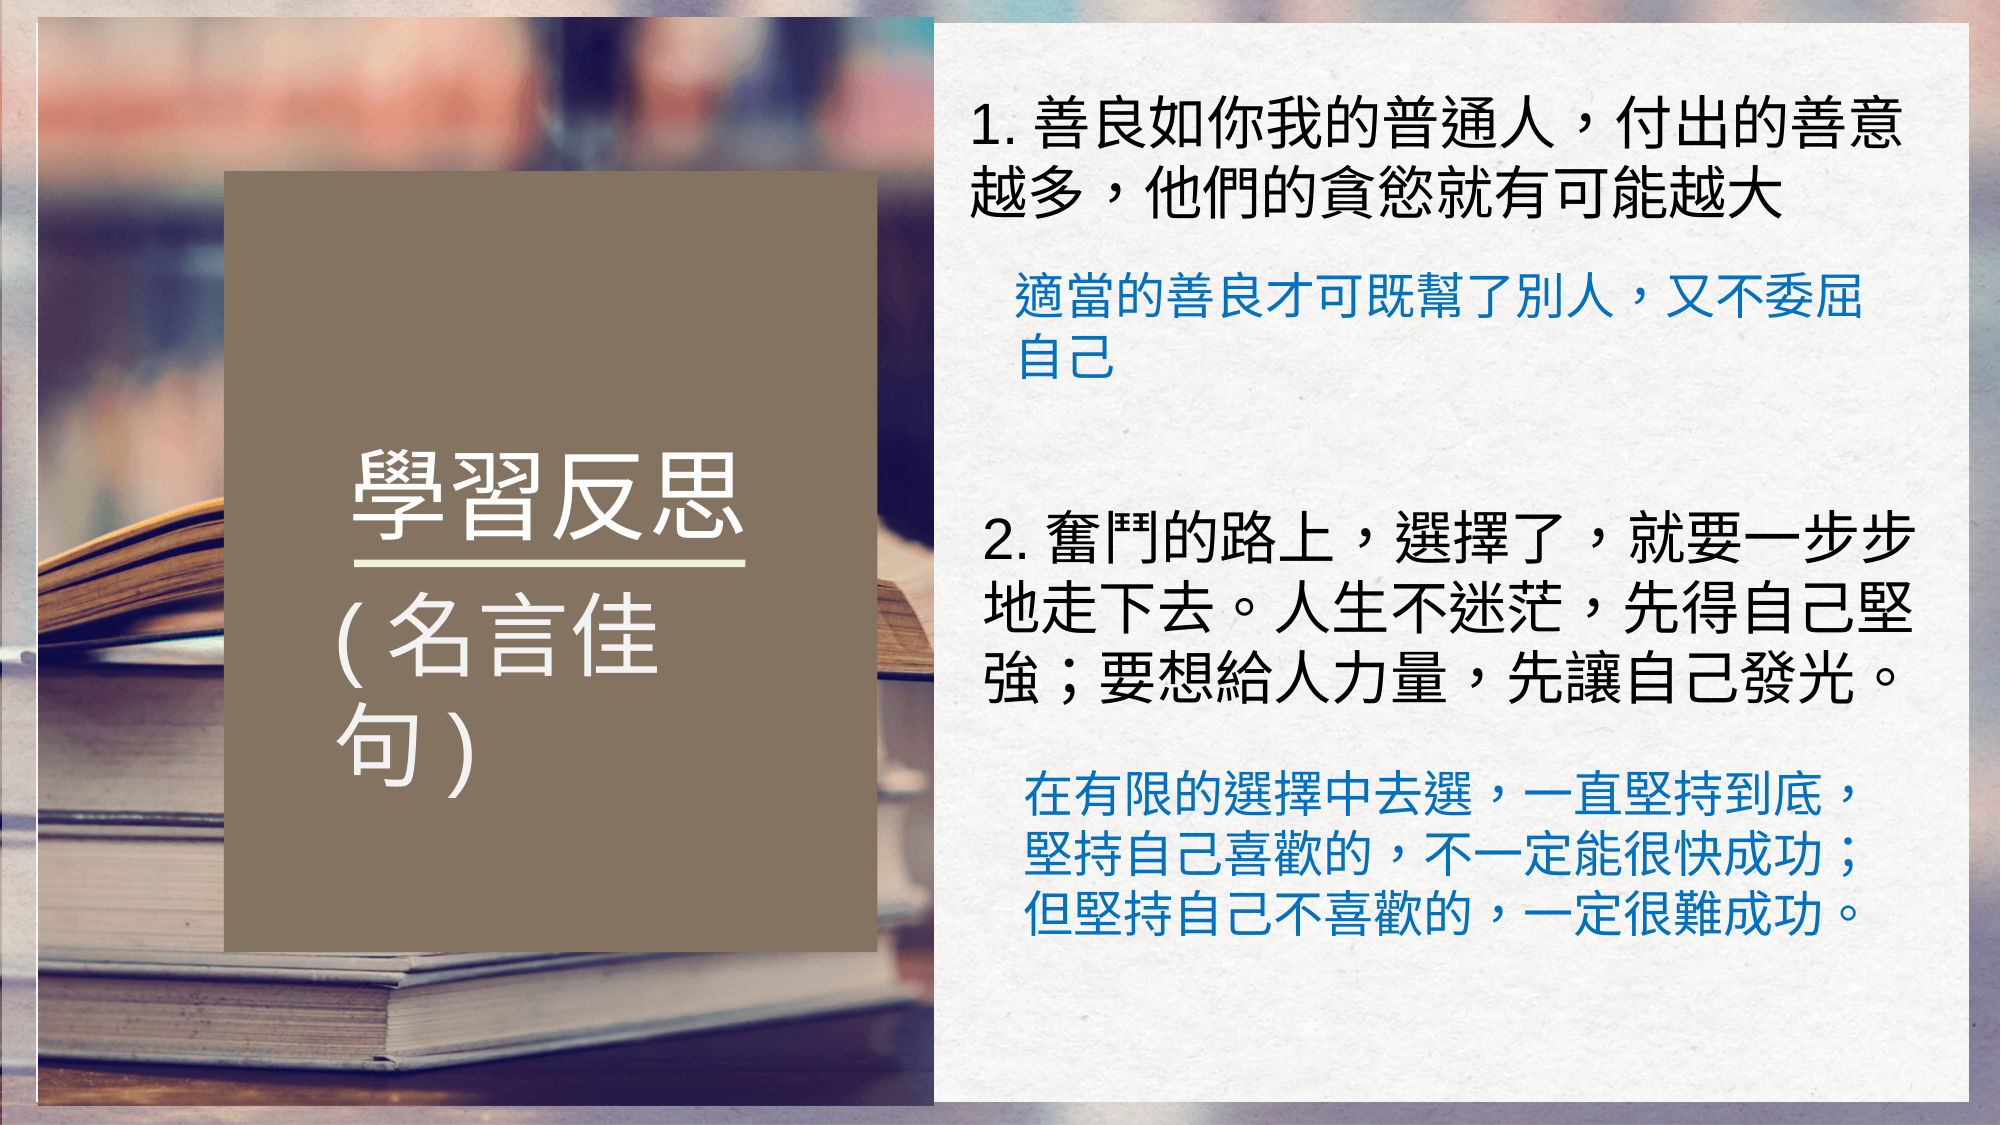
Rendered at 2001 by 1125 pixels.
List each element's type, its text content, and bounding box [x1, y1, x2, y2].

picture [0, 0, 2000, 1125]
text_box 適當的善良才可既幫了別人，又不委屈自己 [999, 257, 1896, 393]
text_box [223, 171, 878, 953]
text_box 在有限的選擇中去選，一直堅持到底，堅持自己喜歡的，不一定能很快成功；但堅持自己不喜歡的，一定很難成功。 [1008, 755, 1905, 951]
text_box 2.奮鬥的路上，選擇了，就要一步步地走下去。人生不迷茫，先得自己堅強；要想給人力量，先讓自己發光。 [967, 493, 1946, 719]
text_box 1.善良如你我的普通人，付出的善意越多，他們的貪慾就有可能越大 [954, 78, 1946, 234]
text_box (名言佳句) [318, 570, 781, 806]
text_box 學習反思 [333, 425, 768, 561]
